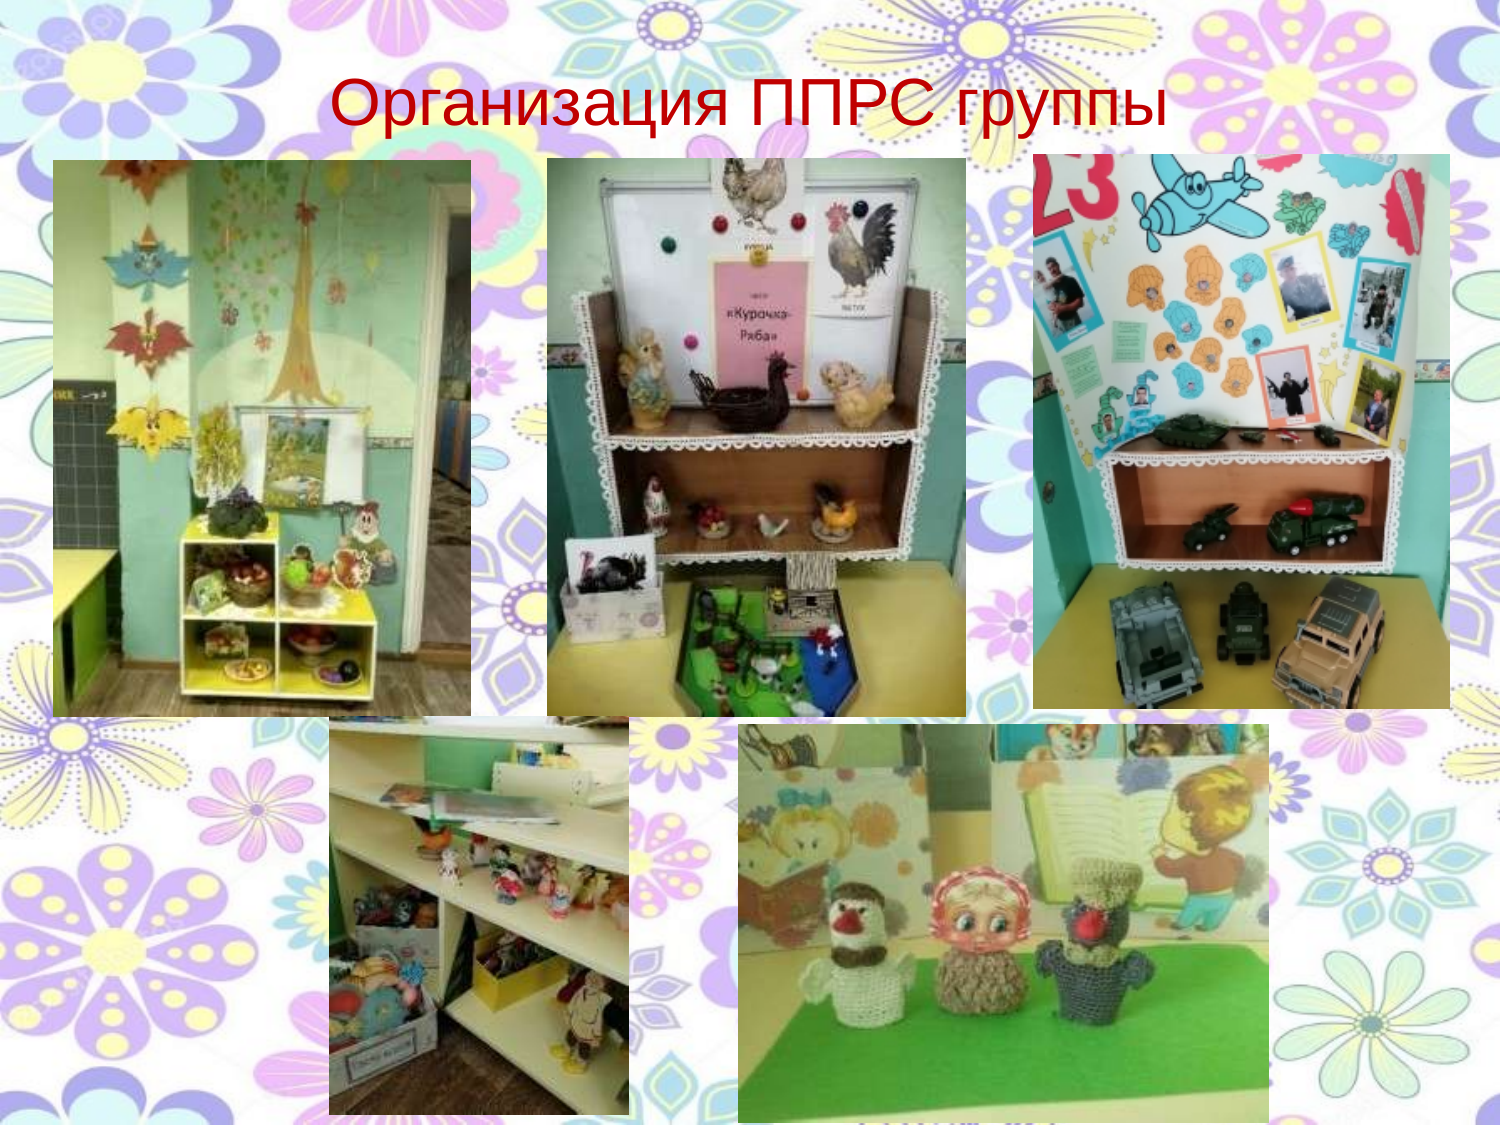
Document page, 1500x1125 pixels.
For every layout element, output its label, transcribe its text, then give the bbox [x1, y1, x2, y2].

text_box Организация ППРС группы [75, 45, 1425, 233]
picture [53, 158, 966, 1115]
picture [738, 724, 1269, 1123]
picture [1033, 154, 1450, 709]
